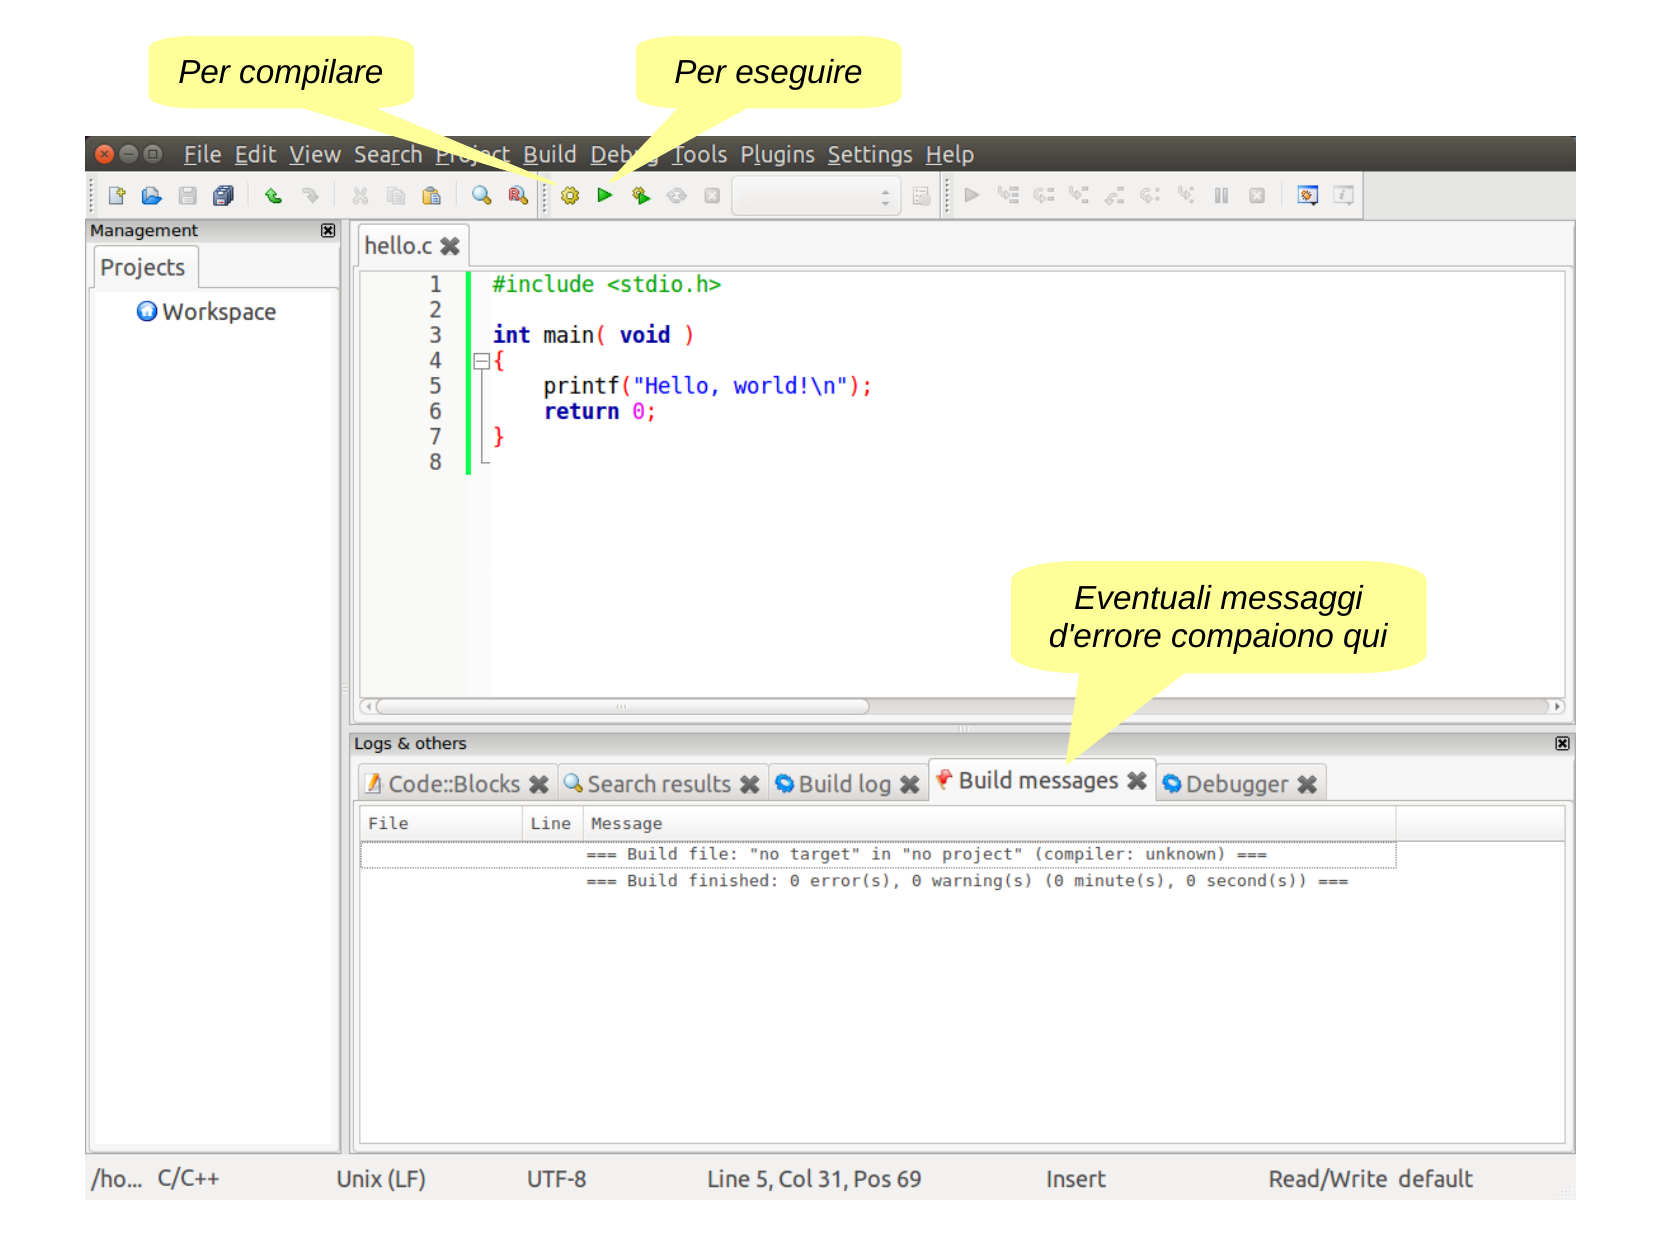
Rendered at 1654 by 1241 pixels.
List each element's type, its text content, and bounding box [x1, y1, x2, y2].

text_box Eventuali messaggi d'errore compaiono qui [1012, 562, 1426, 764]
text_box Per eseguire [610, 37, 901, 182]
picture [85, 136, 1576, 1201]
text_box Per compilare [149, 37, 556, 185]
